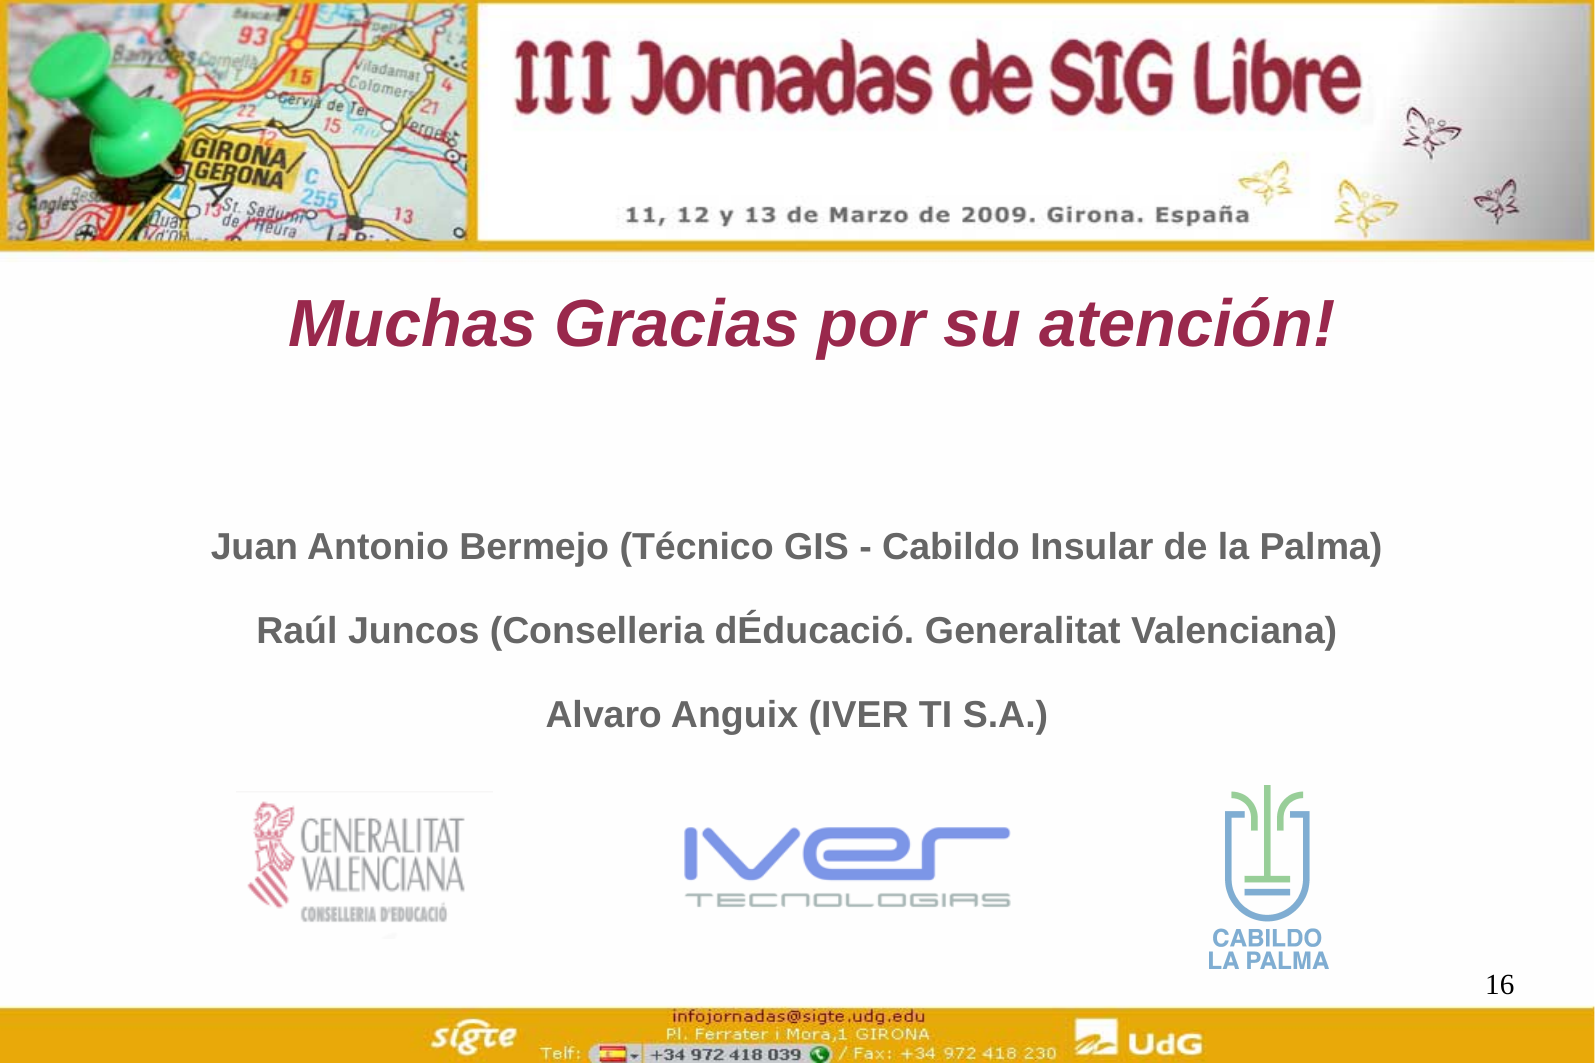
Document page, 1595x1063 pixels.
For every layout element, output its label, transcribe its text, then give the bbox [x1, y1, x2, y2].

text_box Muchas Gracias por su atención! [148, 278, 1477, 438]
text_box Juan Antonio Bermejo (Técnico GIS - Cabildo Insular de la Palma) Raúl Juncos (Conselleria dÉducació. Generalitat Valenciana) Alvaro Anguix (IVER TI S.A.) [177, 518, 1418, 792]
picture [0, 0, 1595, 1063]
